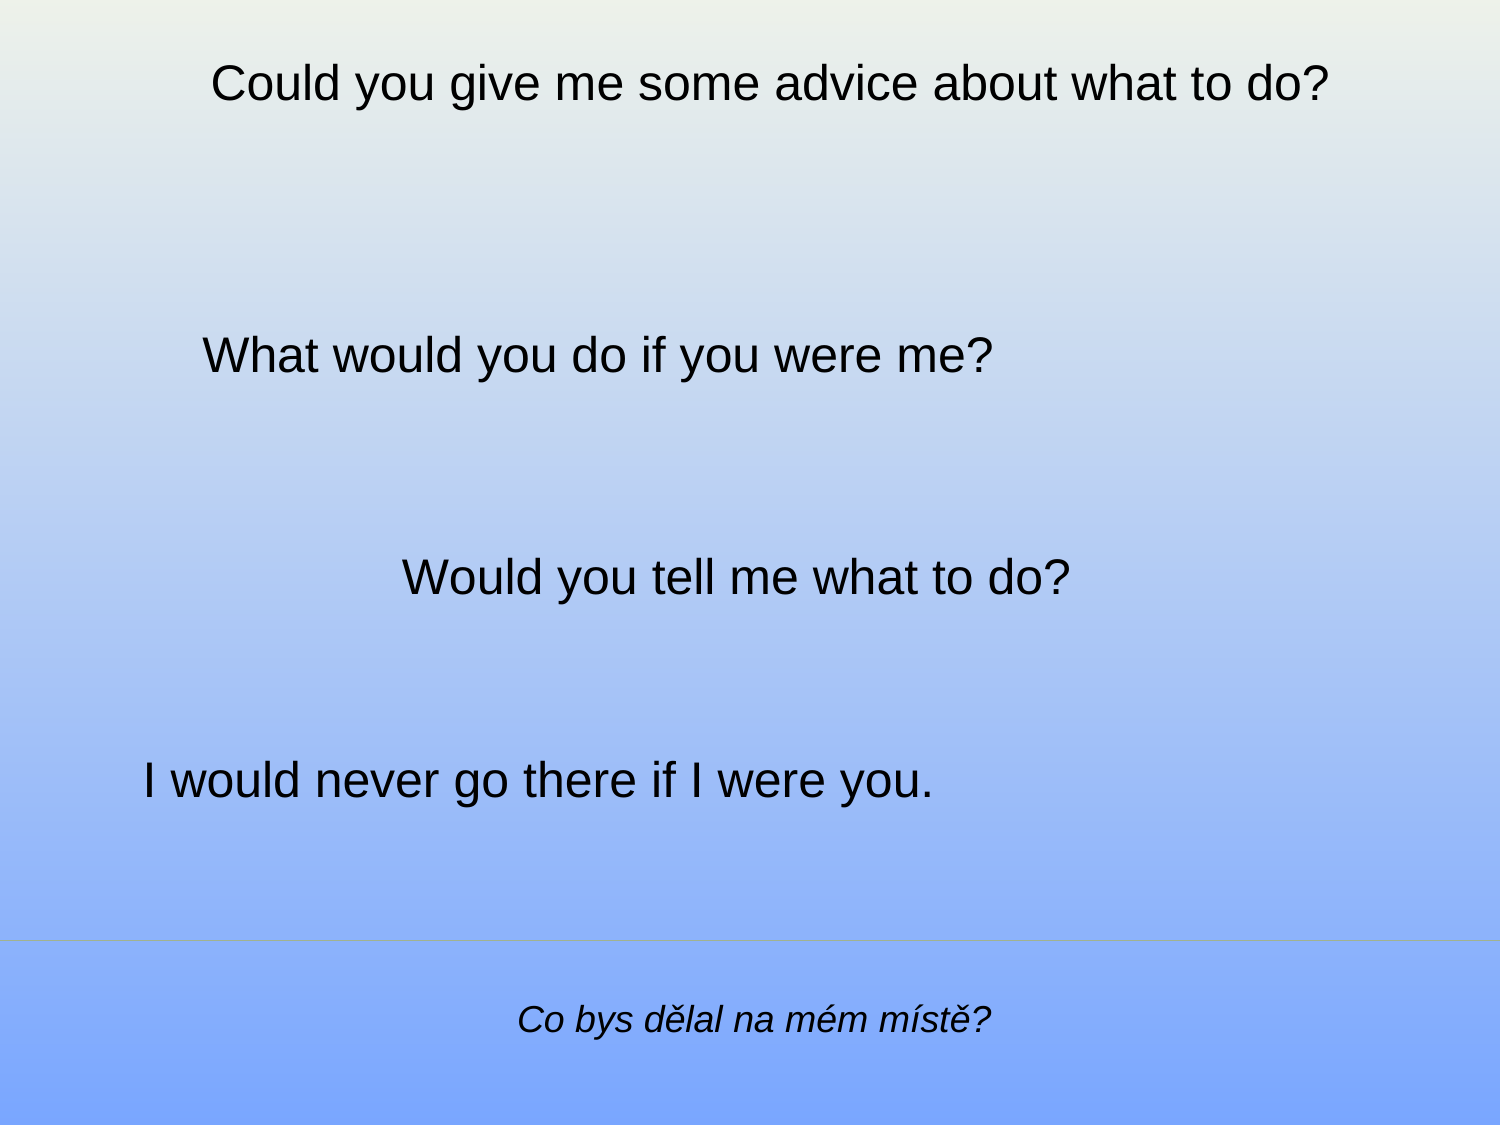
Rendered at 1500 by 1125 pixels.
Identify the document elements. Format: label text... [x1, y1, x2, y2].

text_box I would never go there if I were you. [127, 739, 951, 816]
text_box What would you do if you were me? [187, 314, 1010, 390]
text_box Co bys dělal na mém místě? [502, 987, 1007, 1049]
text_box Could you give me some advice about what to do? [41, 42, 1500, 119]
text_box Would you tell me what to do? [387, 537, 1087, 613]
